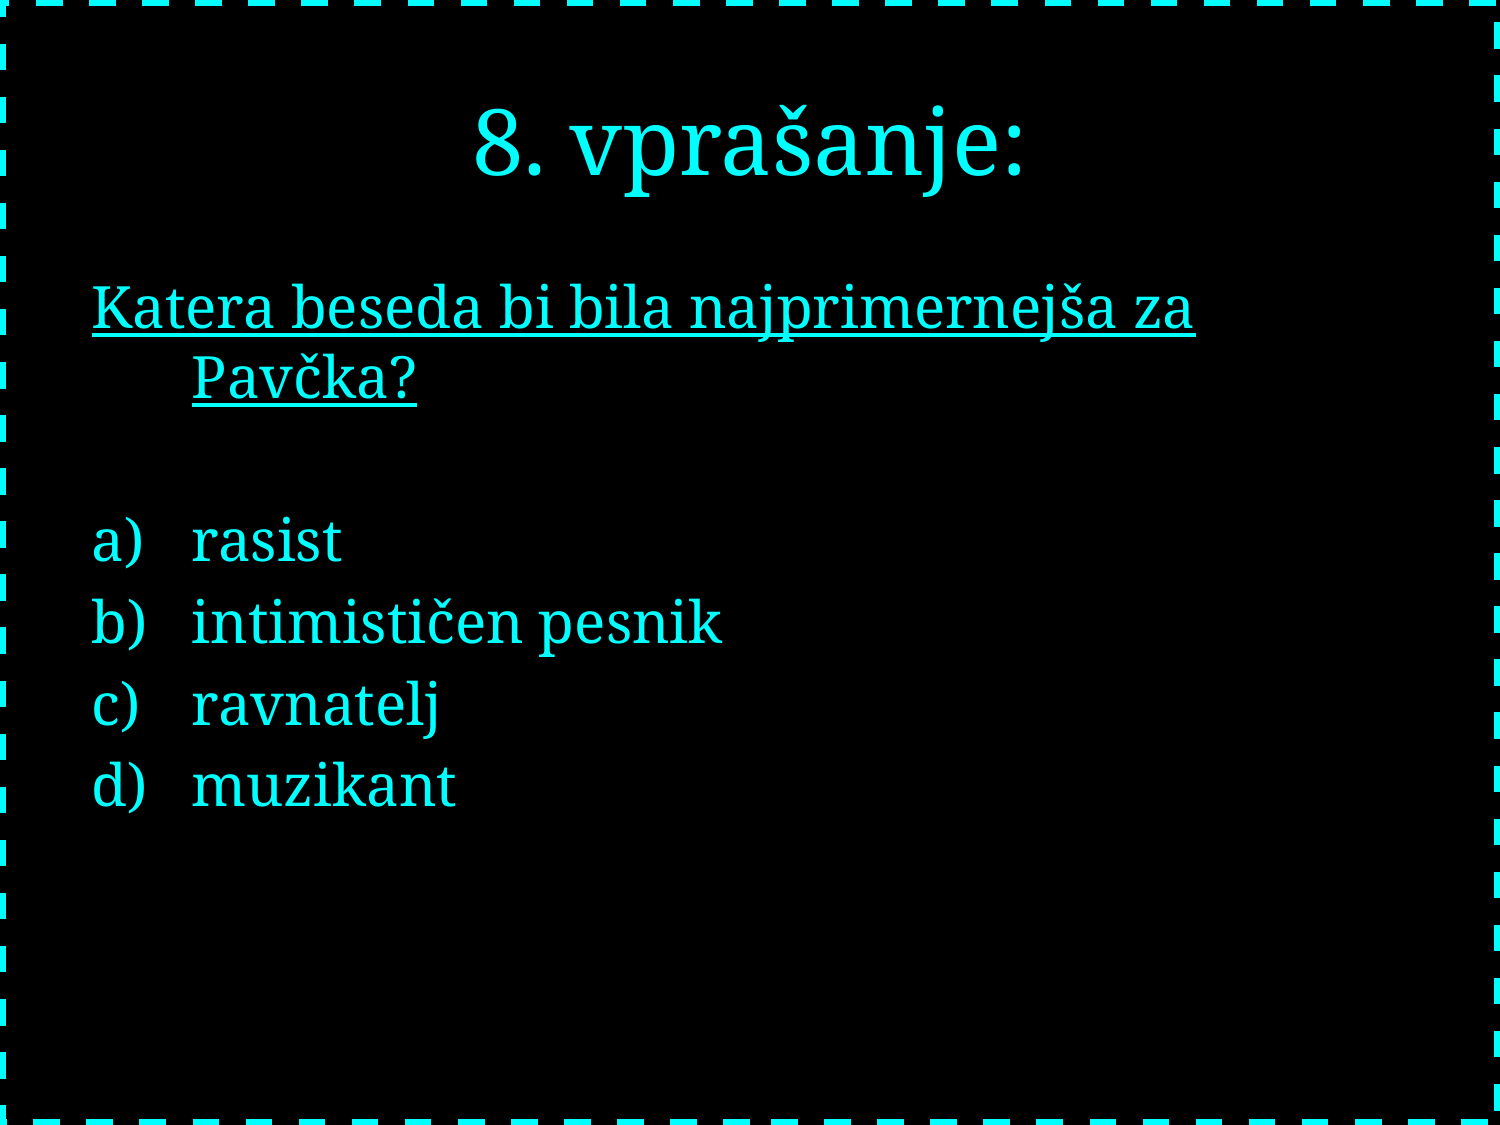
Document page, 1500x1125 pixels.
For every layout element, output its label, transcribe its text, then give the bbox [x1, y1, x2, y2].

title 8. vprašanje: [75, 45, 1425, 233]
list Katera beseda bi bila najprimernejša za Pavčka? rasist intimističen pesnik ravnatelj muzikant [76, 262, 1412, 1005]
